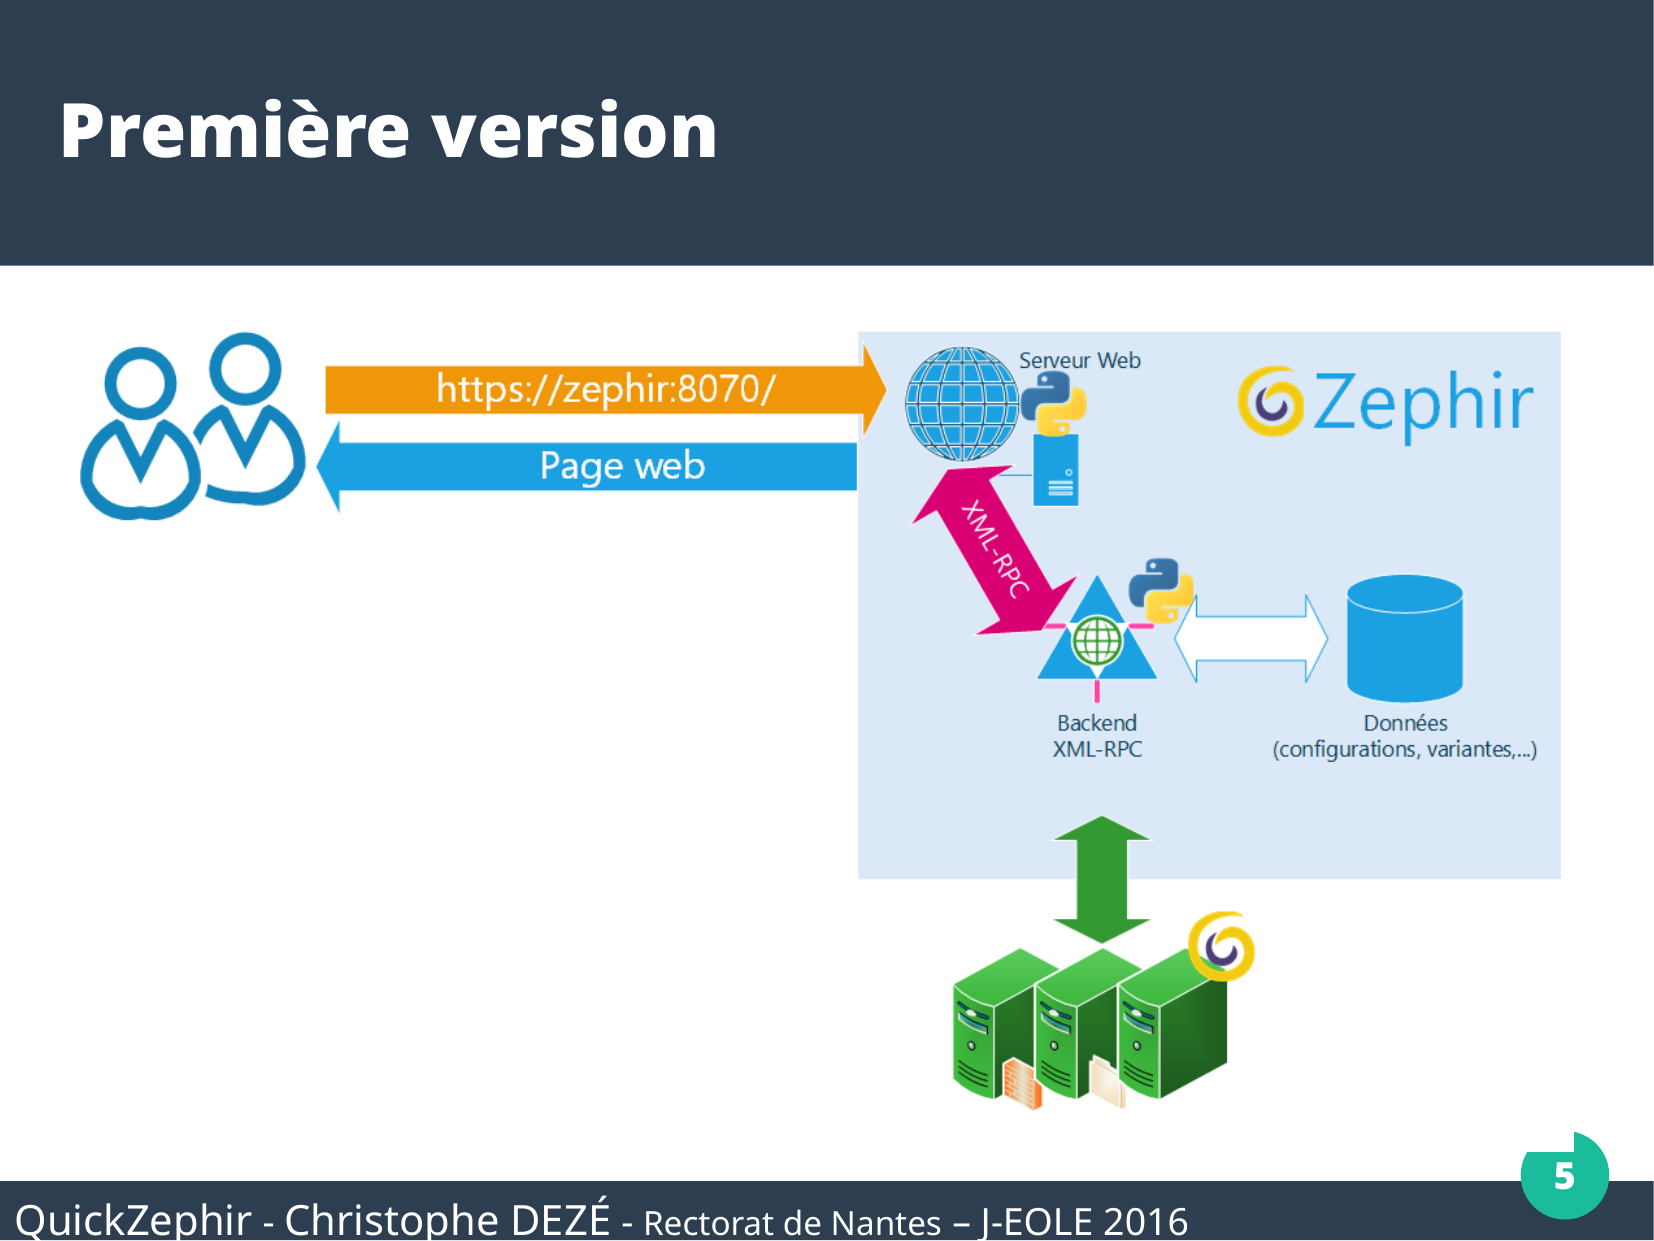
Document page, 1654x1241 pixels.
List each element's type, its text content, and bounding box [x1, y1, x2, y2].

picture [79, 324, 1574, 1152]
title Première version [59, 49, 1595, 207]
